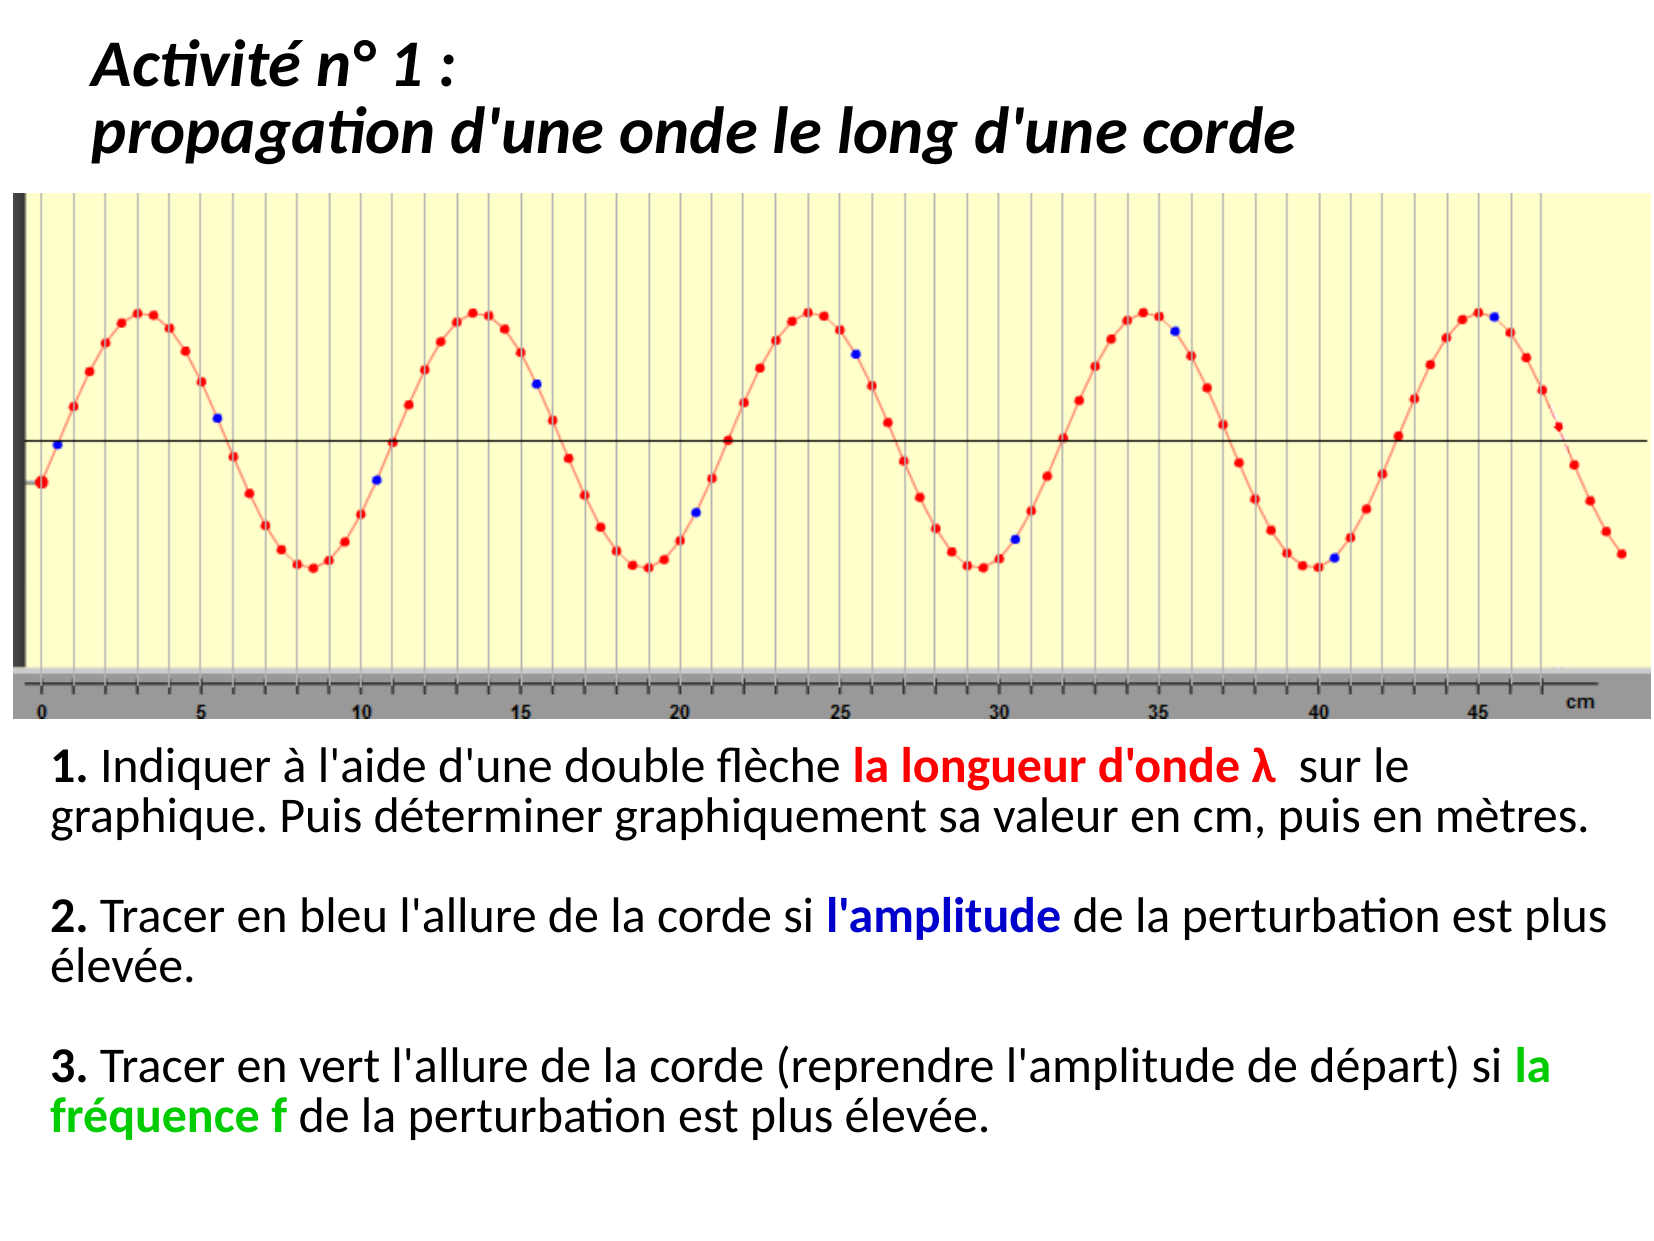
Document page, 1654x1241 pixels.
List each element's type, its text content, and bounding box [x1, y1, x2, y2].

text_box Activité n° 1 : propagation d'une onde le long d'une corde [77, 29, 1314, 207]
text_box 1. Indiquer à l'aide d'une double flèche la longueur d'onde λ sur le graphique. Puis déterminer graphiquement sa valeur en cm, puis en mètres. 2. Tracer en bleu l'allure de la corde si l'amplitude de la perturbation est plus élevée. 3. Tracer en vert l'allure de la corde (reprendre l'amplitude de départ) si la fréquence f de la perturbation est plus élevée. [35, 737, 1626, 1241]
picture [13, 193, 1651, 719]
